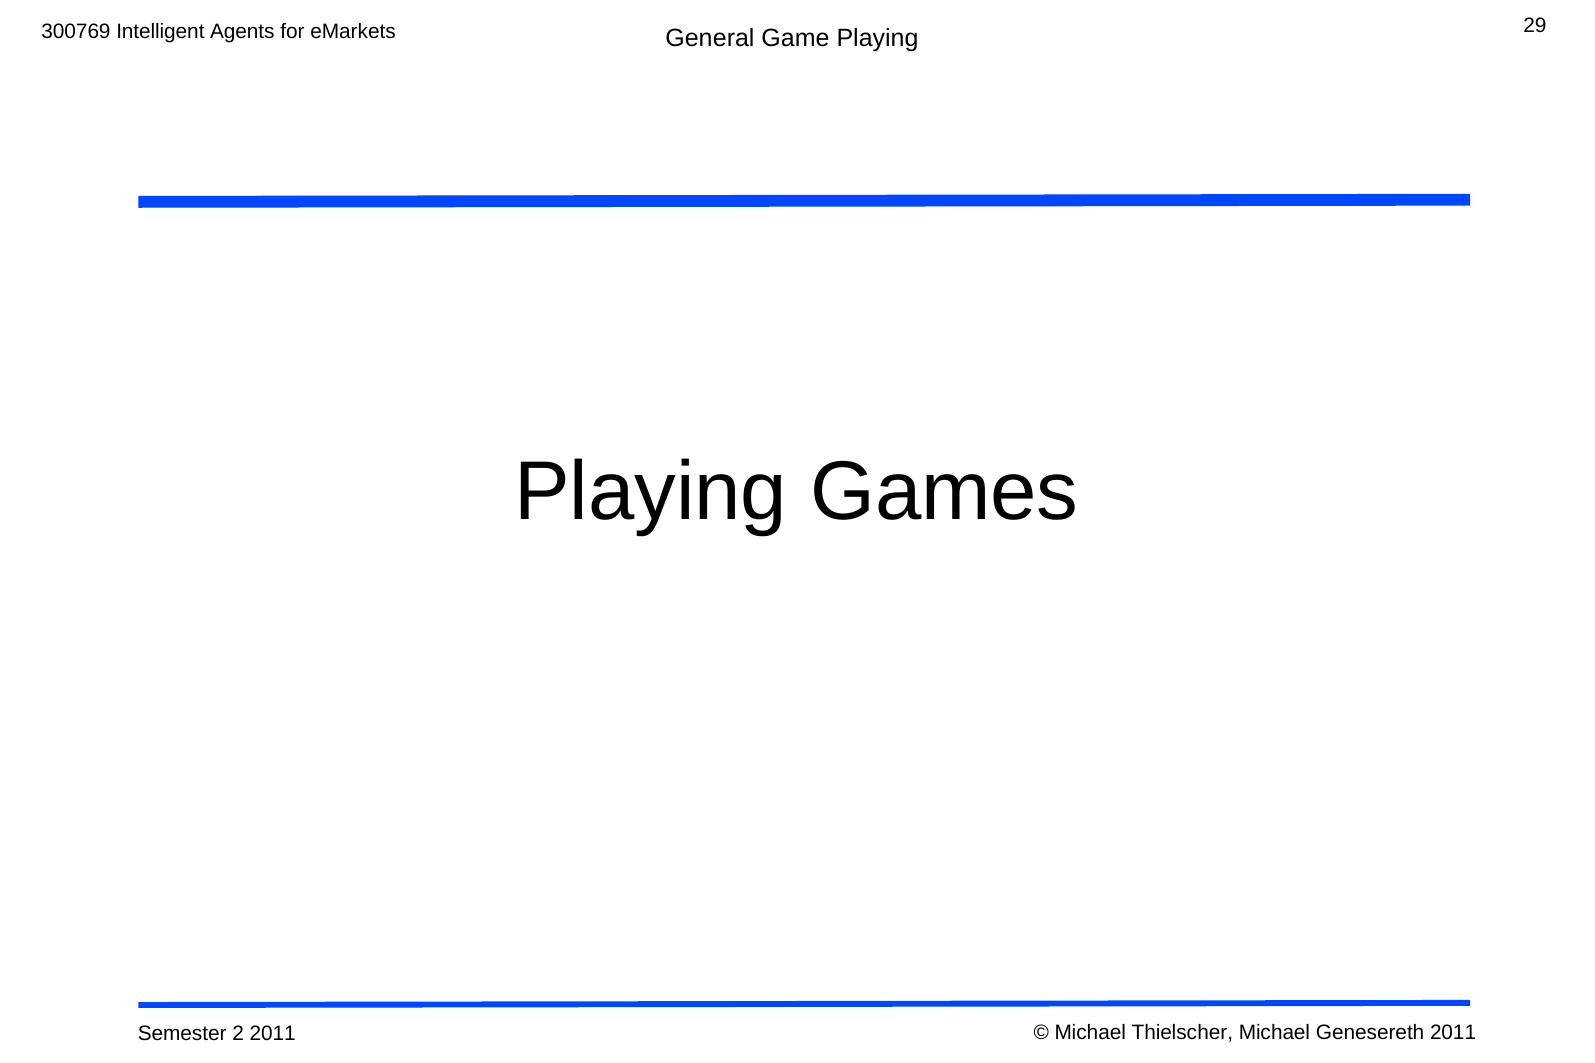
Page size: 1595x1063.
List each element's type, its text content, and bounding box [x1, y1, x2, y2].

title Playing Games [115, 402, 1478, 580]
